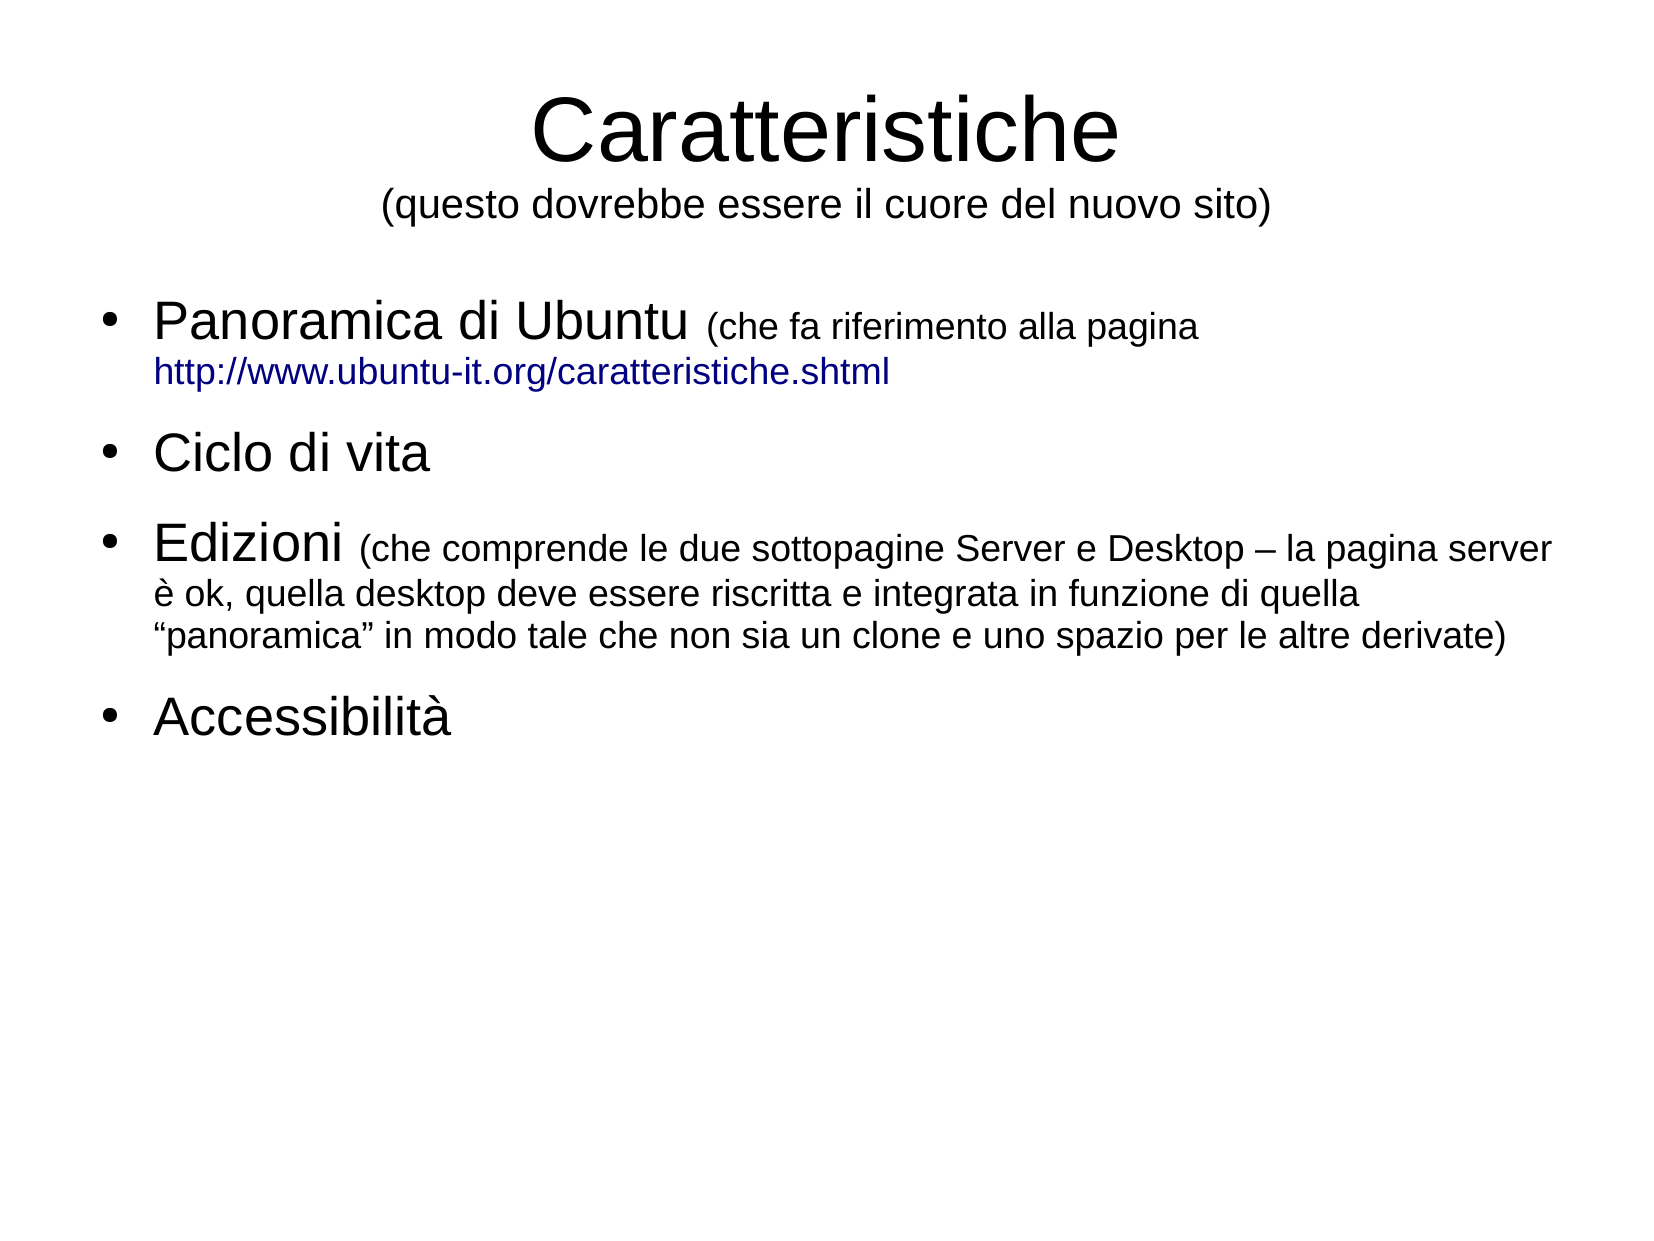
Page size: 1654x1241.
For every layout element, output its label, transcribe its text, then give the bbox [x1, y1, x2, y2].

list Panoramica di Ubuntu (che fa riferimento alla pagina http://www.ubuntu-it.org/caratteristiche.shtml Ciclo di vita Edizioni (che comprende le due sottopagine Server e Desktop – la pagina server è ok, quella desktop deve essere riscritta e integrata in funzione di quella “panoramica” in modo tale che non sia un clone e uno spazio per le altre derivate) Accessibilità [82, 290, 1571, 1109]
title Caratteristiche (questo dovrebbe essere il cuore del nuovo sito) [82, 49, 1571, 257]
